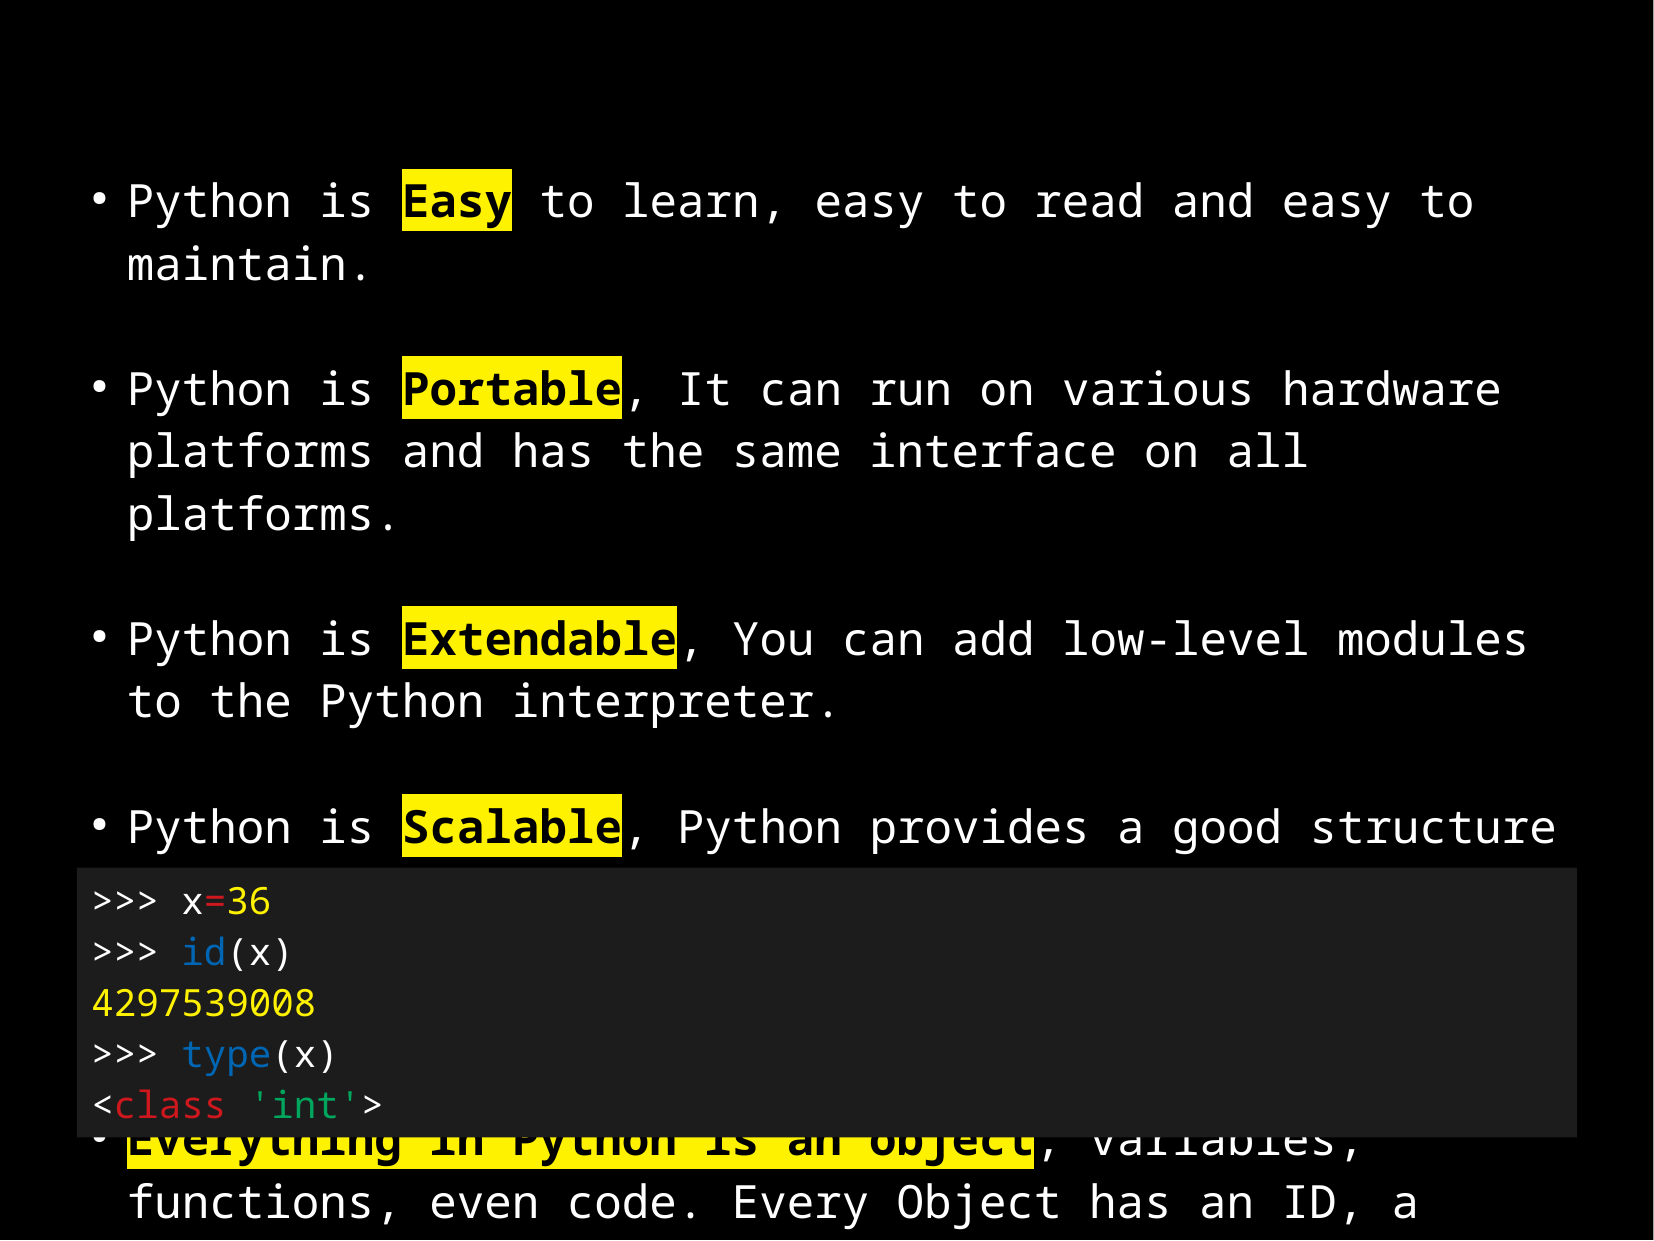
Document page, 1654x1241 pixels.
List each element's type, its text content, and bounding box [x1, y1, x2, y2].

text_box >>> x=36 >>> id(x) 4297539008 >>> type(x) <class 'int'> [76, 867, 1577, 1079]
text_box Python is Easy to learn, easy to read and easy to maintain. Python is Portable, It can run on various hardware platforms and has the same interface on all platforms. Python is Extendable, You can add low-level modules to the Python interpreter. Python is Scalable, Python provides a good structure and support for large programs. Python has a broad standard library cross-platform. Everything in Python is an object, variables, functions, even code. Every Object has an ID, a type, and a value. [76, 161, 1577, 867]
